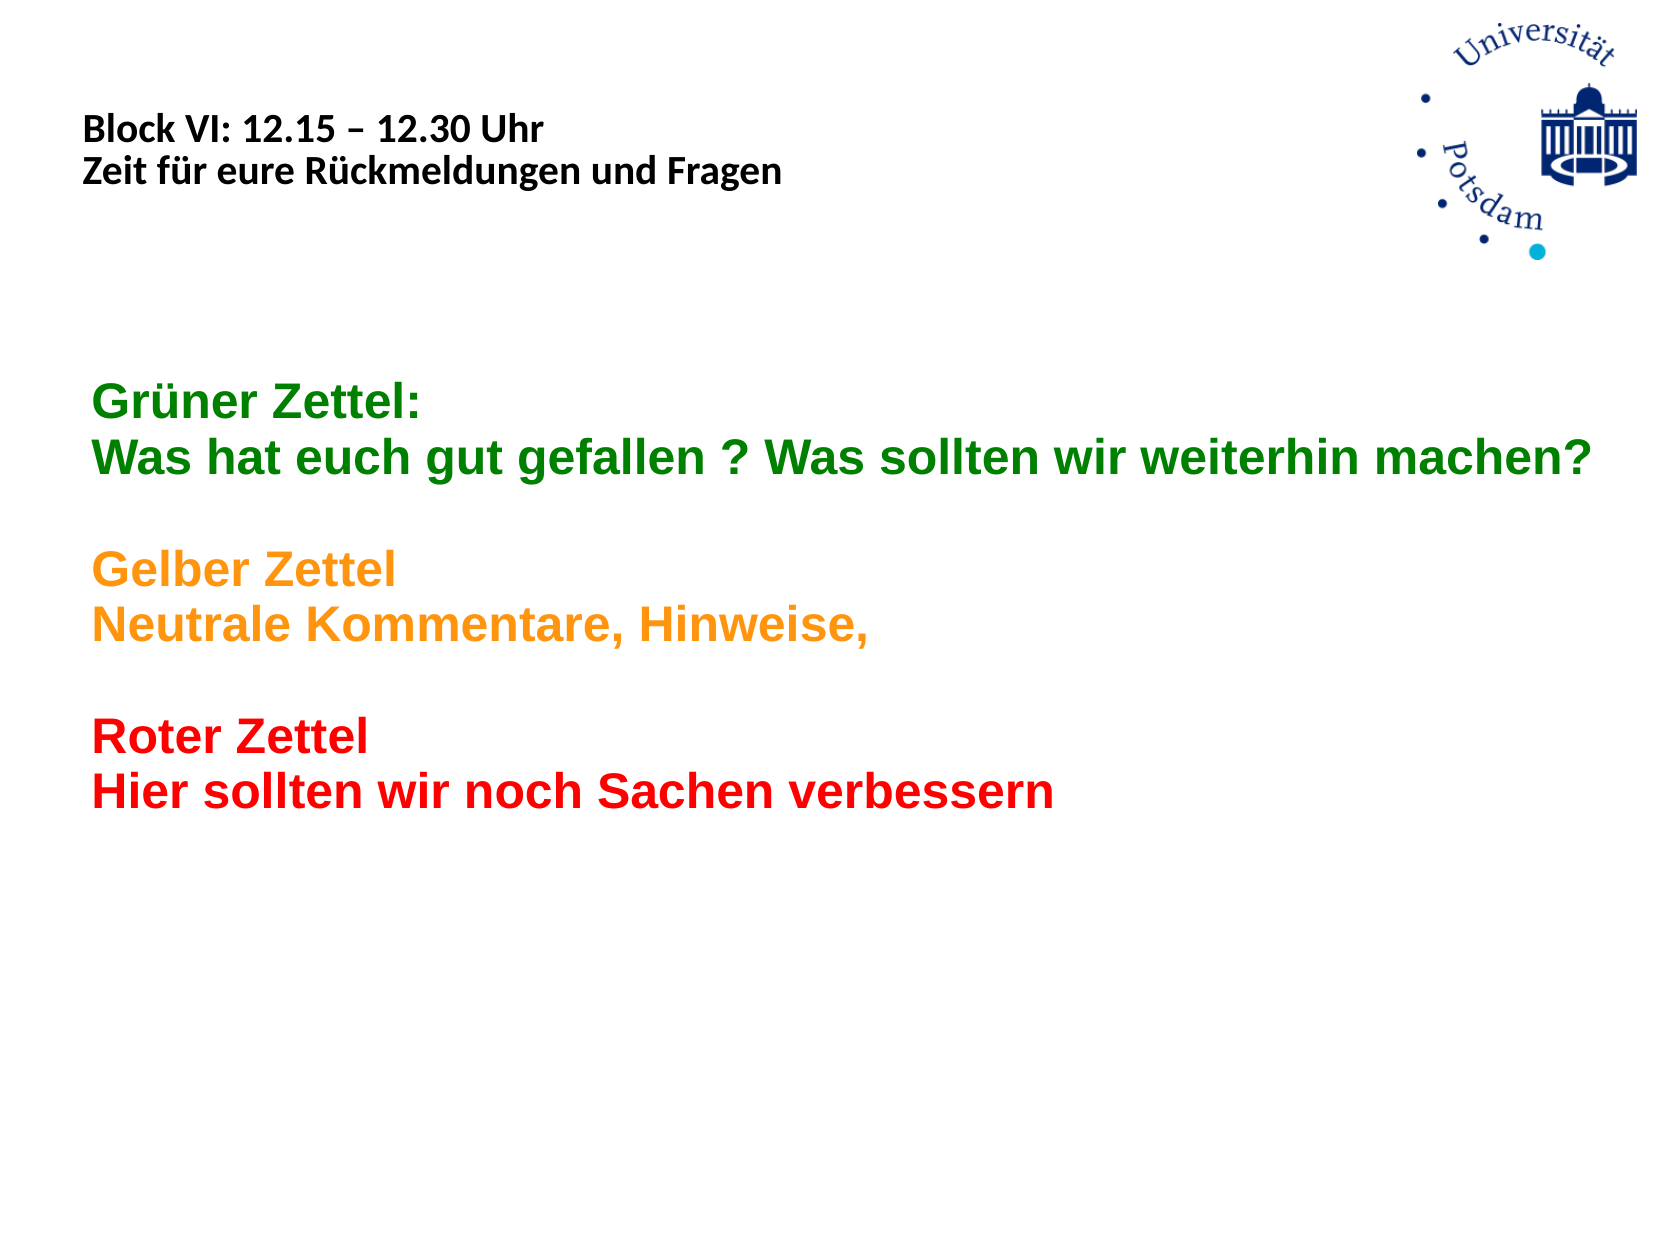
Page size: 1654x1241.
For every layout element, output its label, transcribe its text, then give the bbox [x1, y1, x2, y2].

text_box Grüner Zettel: Was hat euch gut gefallen ? Was sollten wir weiterhin machen? Gelber Zettel Neutrale Kommentare, Hinweise, Roter Zettel Hier sollten wir noch Sachen verbessern [76, 366, 1624, 911]
title Block VI: 12.15 – 12.30 Uhr Zeit für eure Rückmeldungen und Fragen [82, 49, 1571, 257]
picture [1417, 23, 1637, 260]
